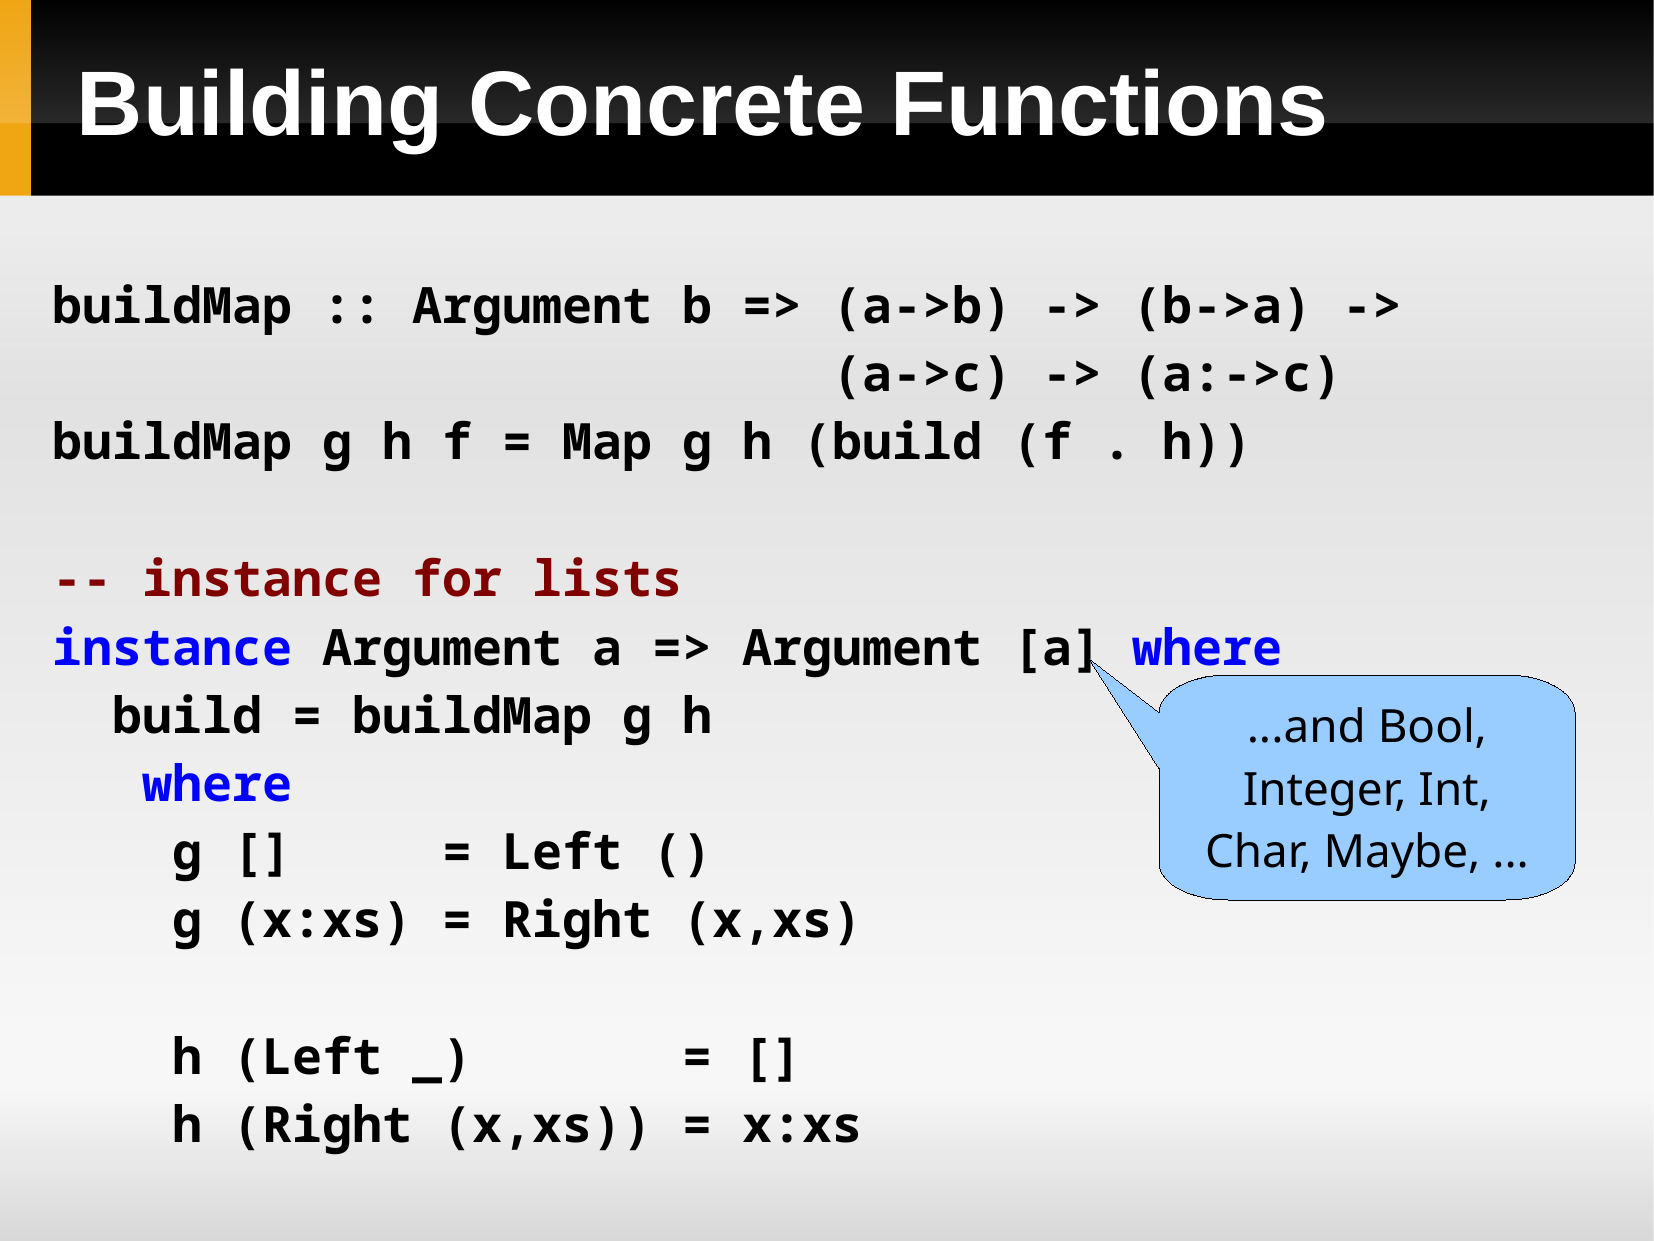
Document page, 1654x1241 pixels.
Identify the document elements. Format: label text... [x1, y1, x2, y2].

title Building Concrete Functions [76, 7, 1565, 200]
text_box buildMap :: Argument b => (a->b) -> (b->a) -> (a->c) -> (a:->c) buildMap g h f = Map g h (build (f . h)) -- instance for lists instance Argument a => Argument [a] where build = buildMap g h where g [] = Left () g (x:xs) = Right (x,xs) h (Left _) = [] h (Right (x,xs)) = x:xs [37, 262, 1654, 1178]
text_box ...and Bool, Integer, Int, Char, Maybe, ... [1088, 658, 1576, 901]
picture [0, 0, 1654, 1241]
